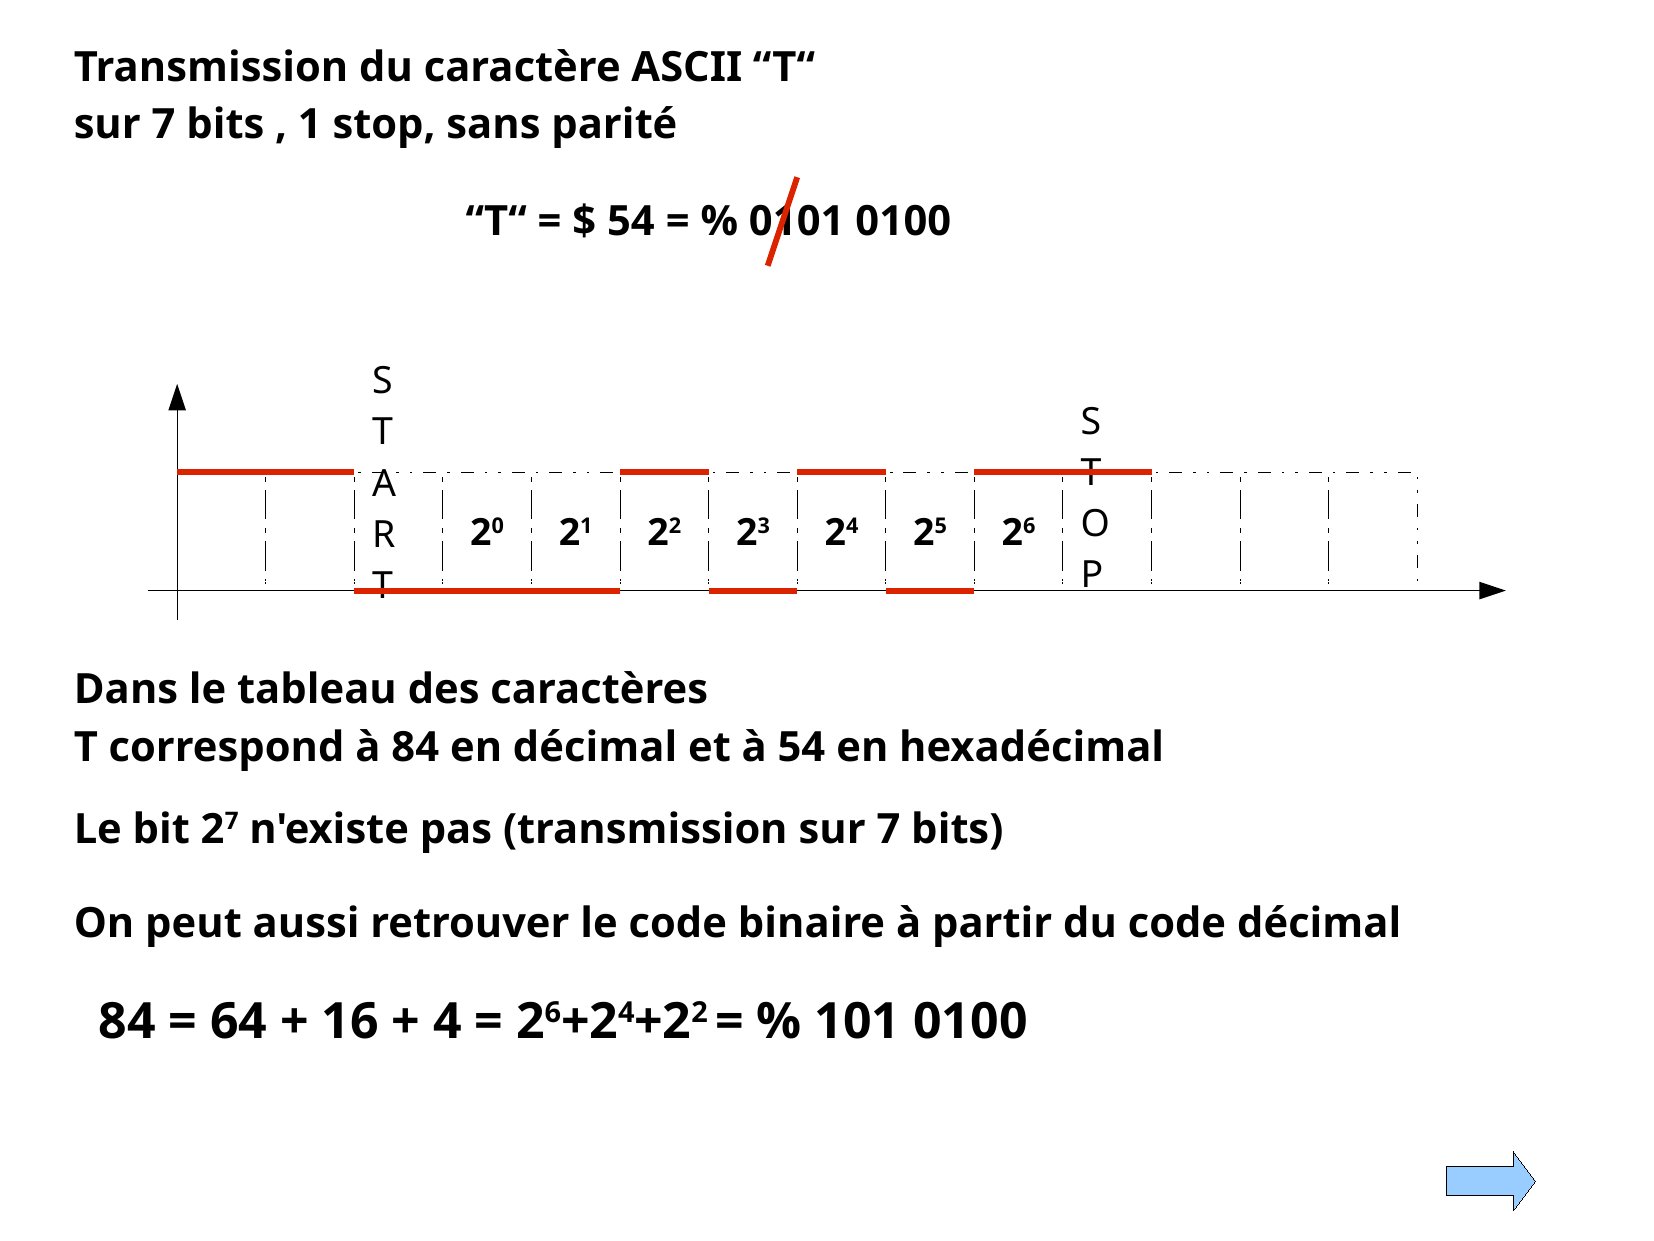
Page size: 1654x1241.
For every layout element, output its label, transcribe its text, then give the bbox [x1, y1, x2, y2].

text_box 24 [797, 495, 885, 562]
text_box START [354, 343, 414, 591]
text_box Transmission du caractère ASCII “T“ sur 7 bits , 1 stop, sans parité [59, 29, 1595, 146]
text_box STOP [1062, 383, 1123, 586]
text_box Le bit 27 n'existe pas (transmission sur 7 bits) [59, 790, 1625, 857]
text_box On peut aussi retrouver le code binaire à partir du code décimal [59, 885, 1625, 952]
text_box 23 [708, 495, 797, 562]
text_box 21 [531, 495, 621, 603]
text_box Dans le tableau des caractères T correspond à 84 en décimal et à 54 en hexadécimal [59, 651, 1625, 768]
text_box 26 [974, 495, 1062, 562]
text_box 84 = 64 + 16 + 4 = 26+24+22 = % 101 0100 [80, 974, 1565, 1056]
text_box 22 [620, 495, 708, 562]
text_box [1446, 1151, 1536, 1211]
text_box 25 [885, 495, 974, 562]
text_box “T“ = $ 54 = % 0101 0100 [354, 183, 1063, 266]
text_box 20 [442, 495, 531, 562]
